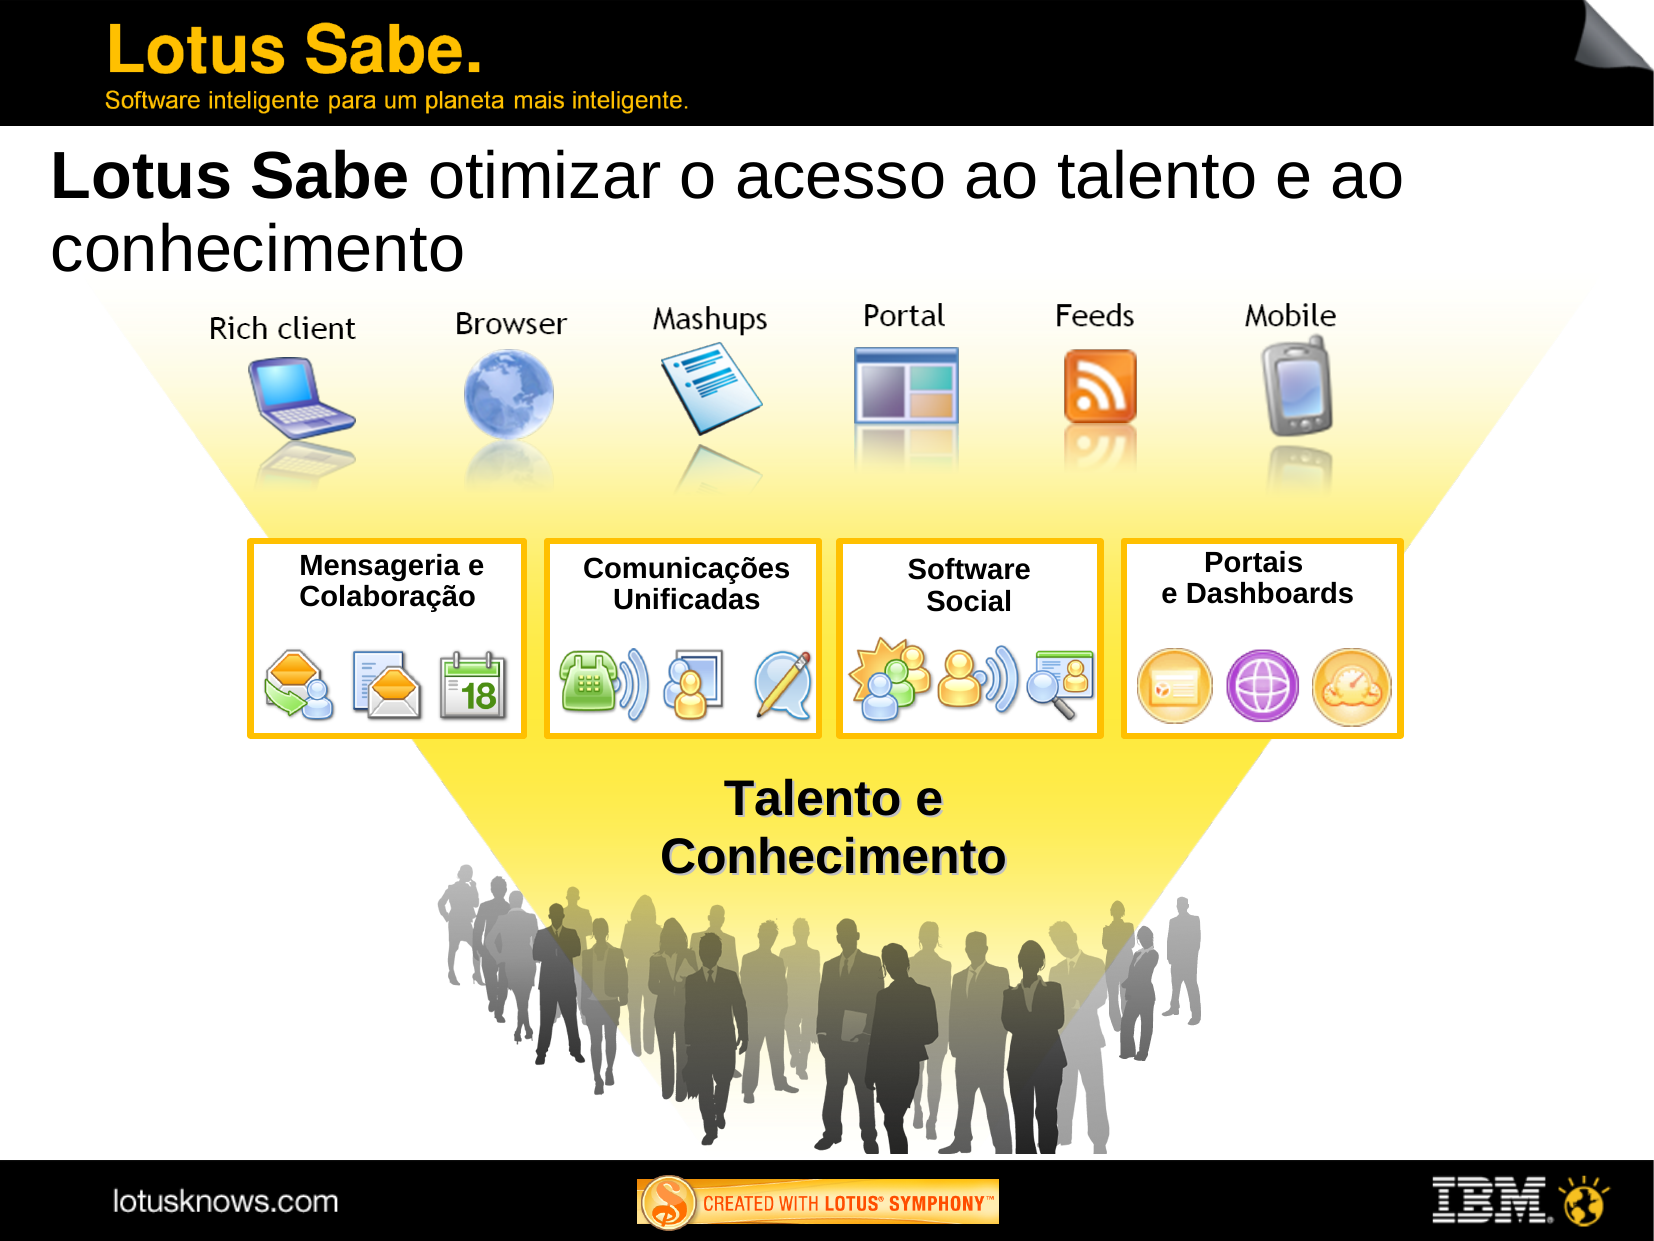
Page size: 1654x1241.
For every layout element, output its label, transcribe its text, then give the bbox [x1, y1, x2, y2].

text_box [250, 541, 524, 736]
text_box [547, 541, 820, 736]
text_box Mensageria e Colaboração [261, 543, 523, 622]
title Lotus Sabe otimizar o acesso ao talento e ao conhecimento [50, 140, 1419, 287]
picture [0, 0, 1654, 126]
text_box Comunicações Unificadas [568, 545, 806, 624]
text_box Talento e Conhecimento [533, 761, 1134, 893]
text_box Software Social [876, 555, 1063, 619]
picture [0, 265, 1654, 1241]
text_box Portais e Dashboards [1146, 539, 1370, 618]
text_box [1123, 541, 1401, 736]
text_box [839, 541, 1101, 736]
